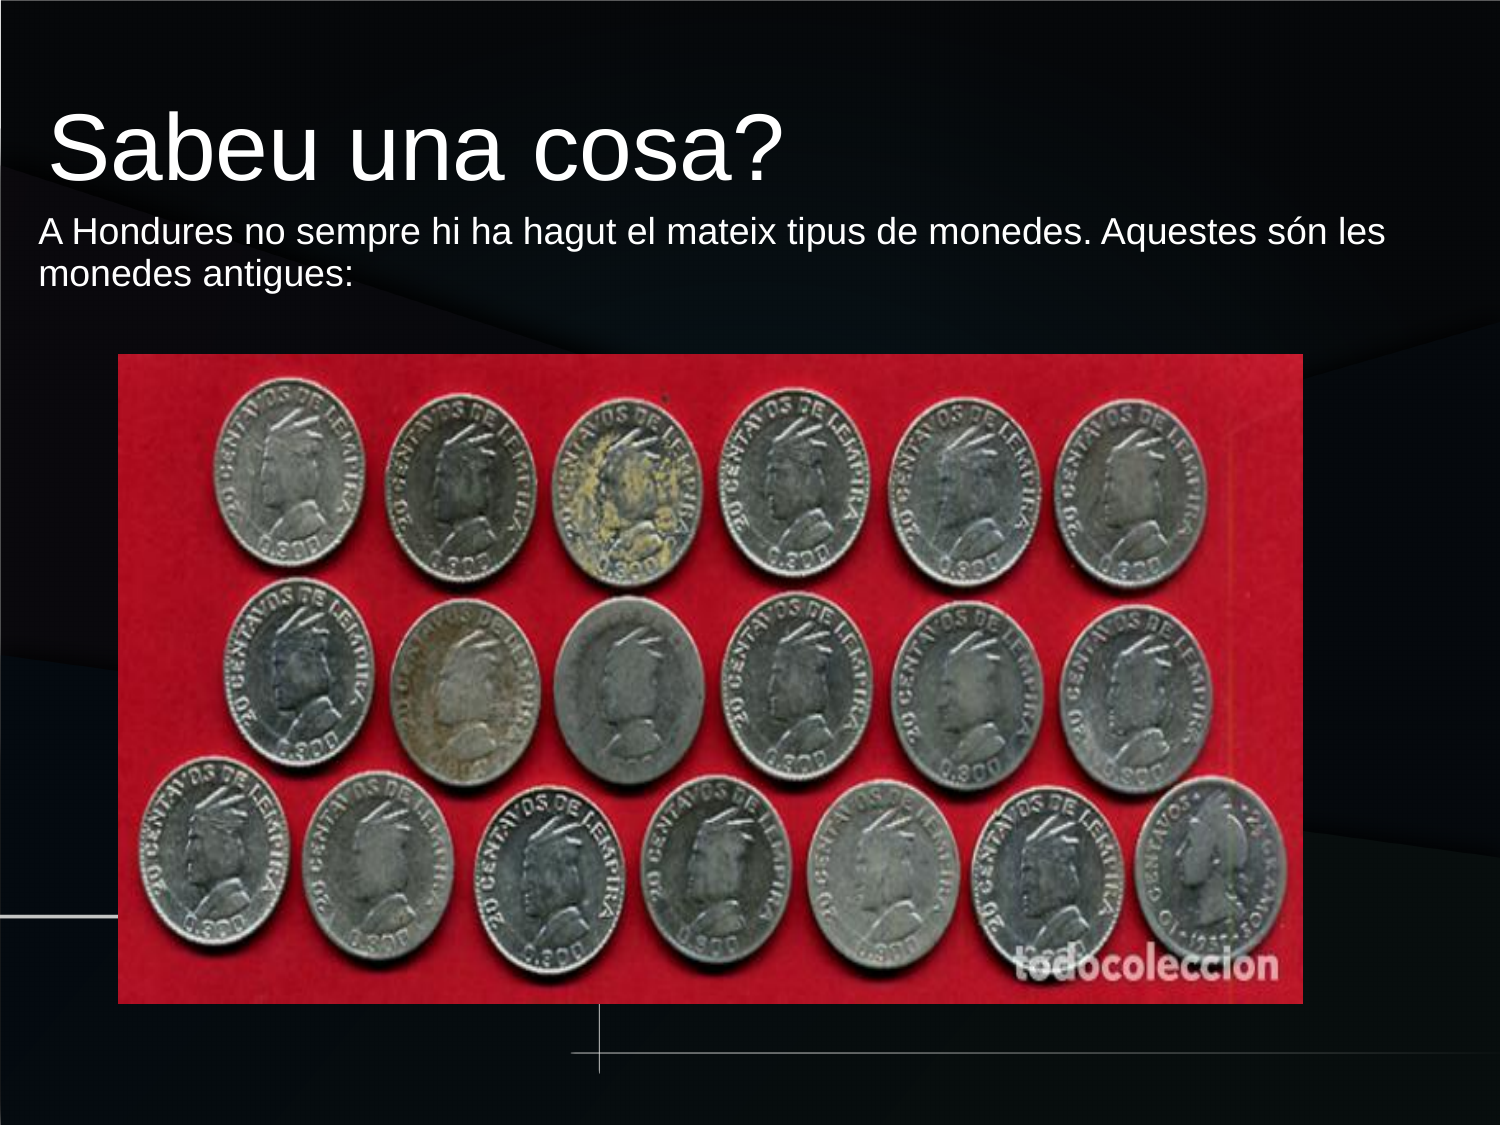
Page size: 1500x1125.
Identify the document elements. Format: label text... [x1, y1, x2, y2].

text_box A Hondures no sempre hi ha hagut el mateix tipus de monedes. Aquestes són les monedes antigues: [23, 203, 1460, 390]
picture [0, 0, 1500, 1125]
title Sabeu una cosa? [47, 34, 1387, 203]
